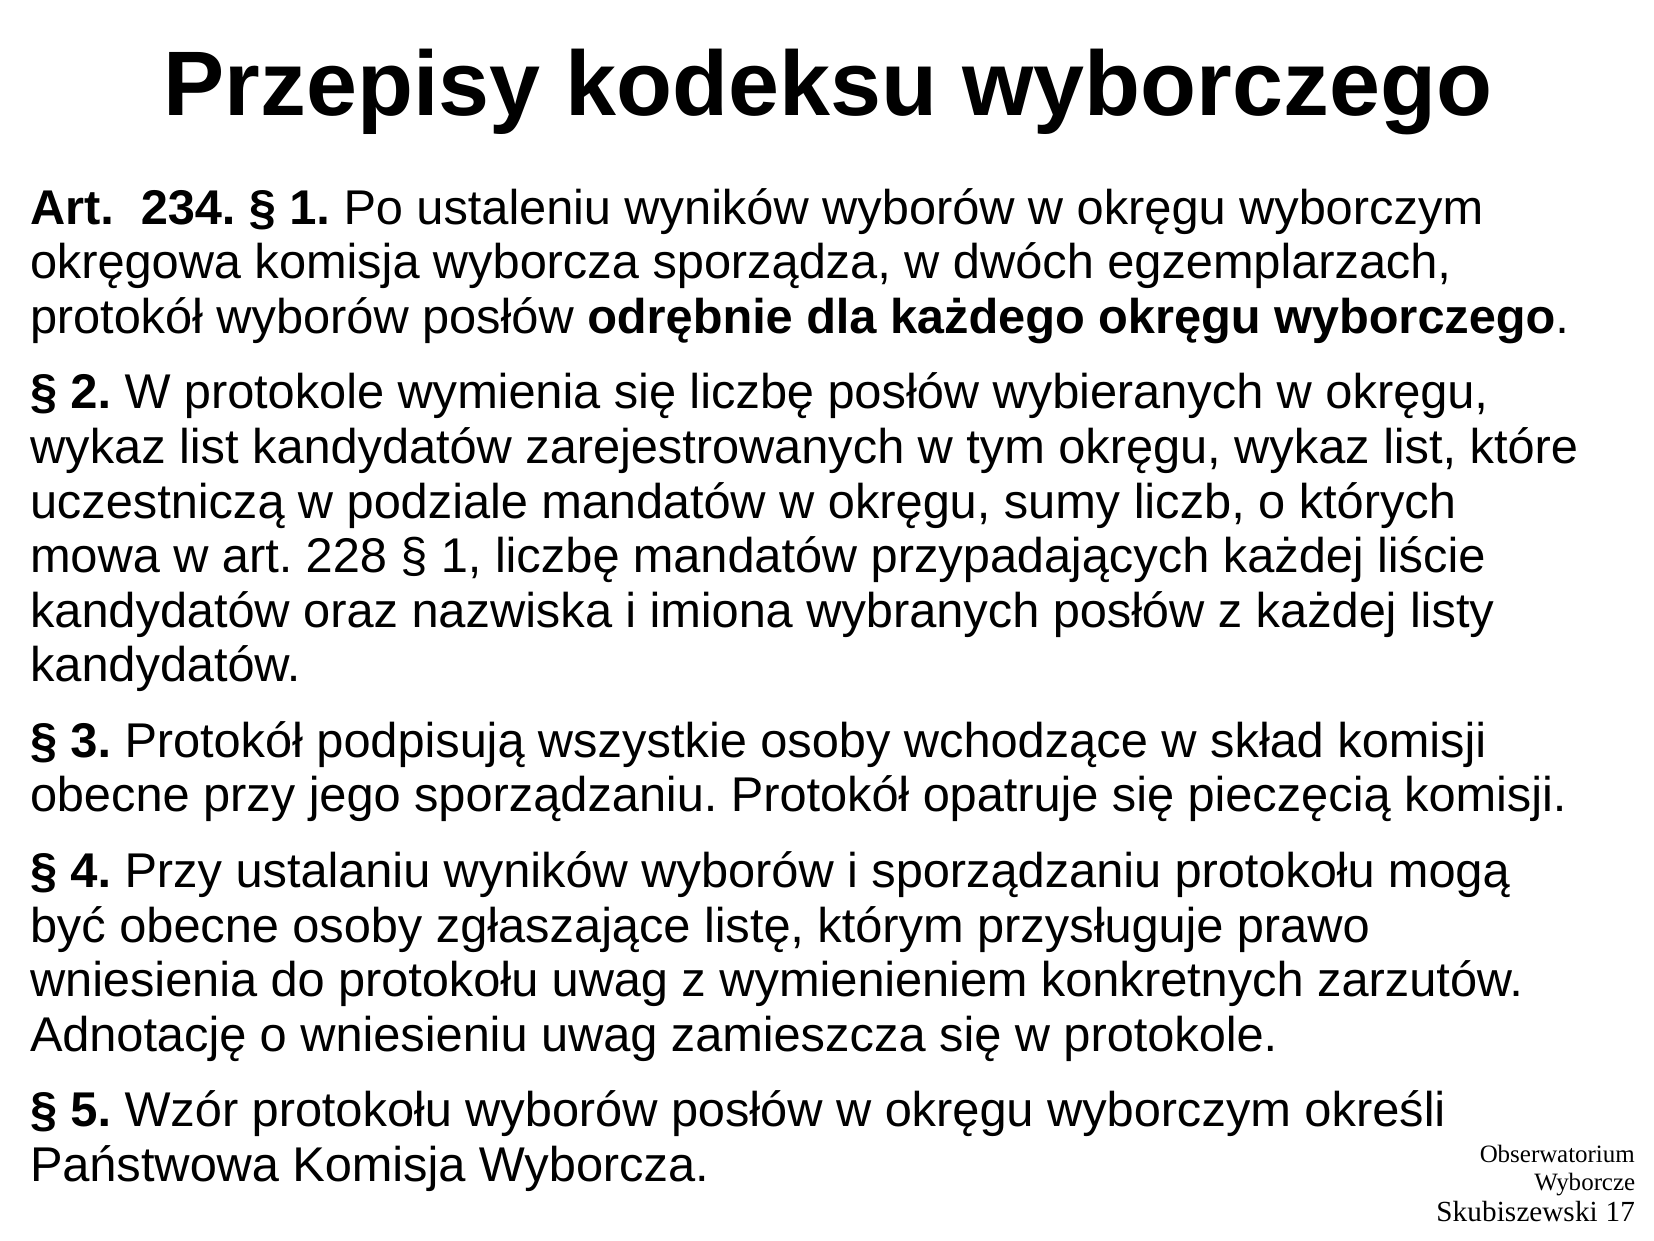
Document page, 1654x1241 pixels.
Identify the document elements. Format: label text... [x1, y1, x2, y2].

title Przepisy kodeksu wyborczego [84, 32, 1573, 180]
list Art. 234. § 1. Po ustaleniu wyników wyborów w okręgu wyborczym okręgowa komisja wyborcza sporządza, w dwóch egzemplarzach, protokół wyborów posłów odrębnie dla każdego okręgu wyborczego. § 2. W protokole wymienia się liczbę posłów wybieranych w okręgu, wykaz list kandydatów zarejestrowanych w tym okręgu, wykaz list, które uczestniczą w podziale mandatów w okręgu, sumy liczb, o których mowa w art. 228 § 1, liczbę mandatów przypadających każdej liście kandydatów oraz nazwiska i imiona wybranych posłów z każdej listy kandydatów. § 3. Protokół podpisują wszystkie osoby wchodzące w skład komisji obecne przy jego sporządzaniu. Protokół opatruje się pieczęcią komisji. § 4. Przy ustalaniu wyników wyborów i sporządzaniu protokołu mogą być obecne osoby zgłaszające listę, którym przysługuje prawo wniesienia do protokołu uwag z wymienieniem konkretnych zarzutów. Adnotację o wniesieniu uwag zamieszcza się w protokole. § 5. Wzór protokołu wyborów posłów w okręgu wyborczym określi Państwowa Komisja Wyborcza. [30, 180, 1583, 1241]
